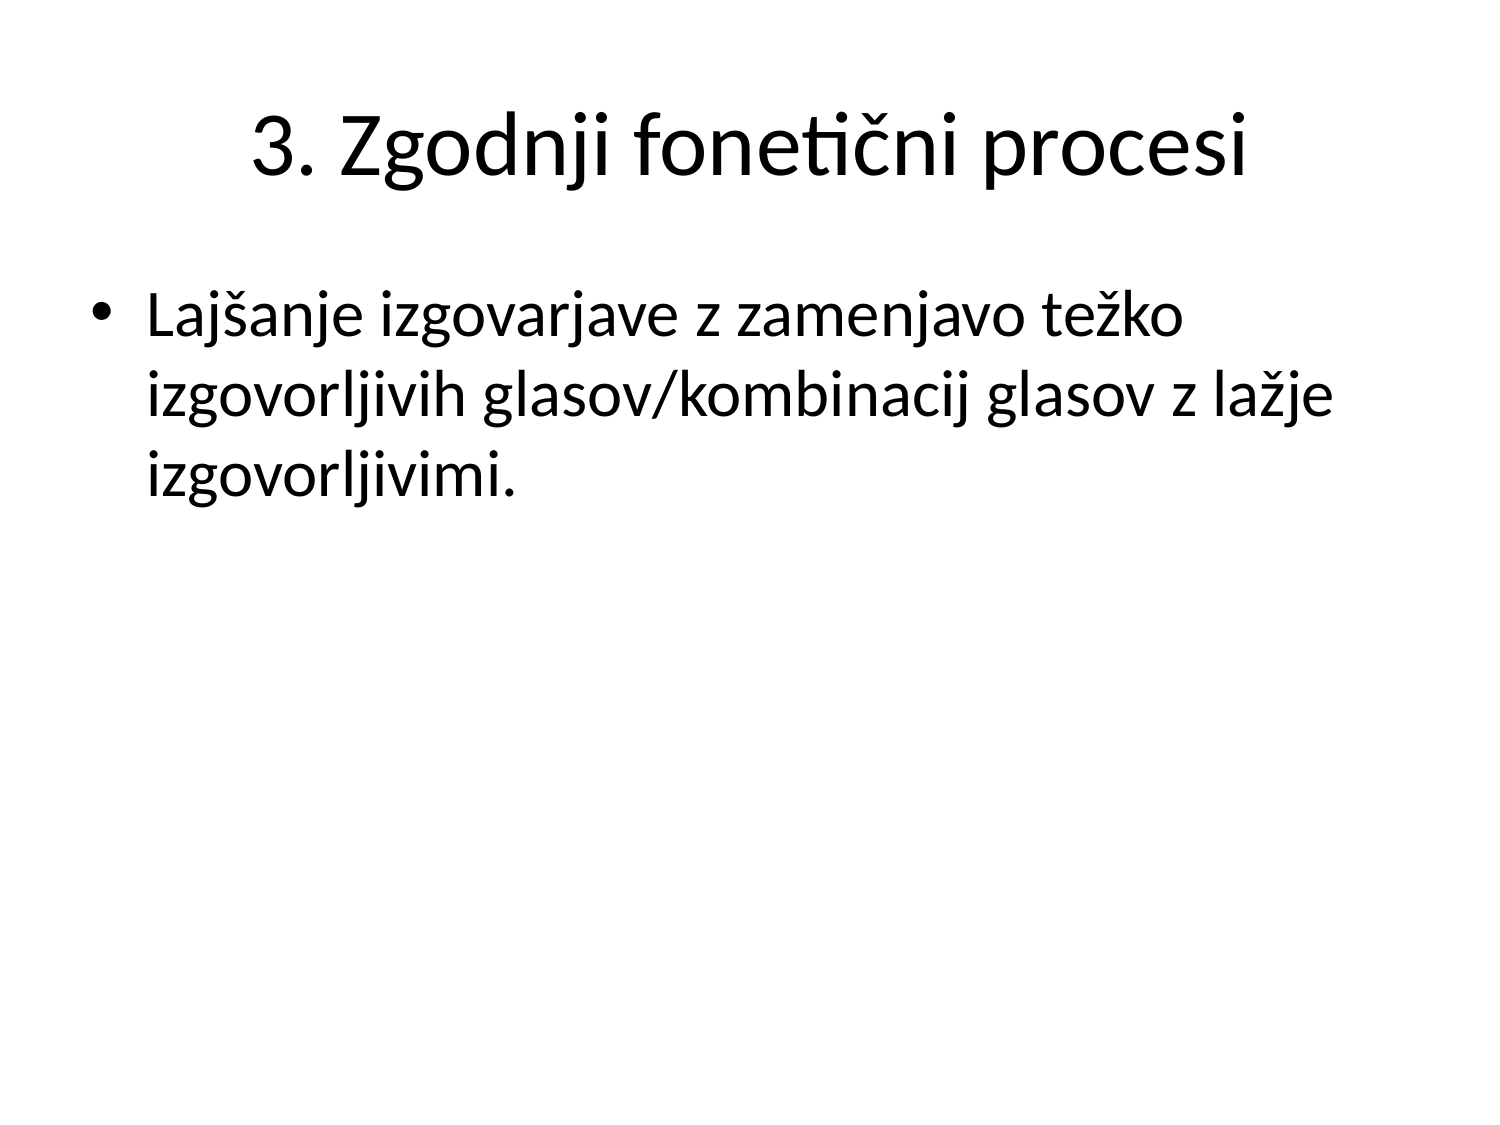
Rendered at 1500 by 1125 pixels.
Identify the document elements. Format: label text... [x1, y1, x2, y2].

list Lajšanje izgovarjave z zamenjavo težko izgovorljivih glasov/kombinacij glasov z lažje izgovorljivimi. [75, 262, 1425, 1005]
title 3. Zgodnji fonetični procesi [75, 45, 1425, 233]
